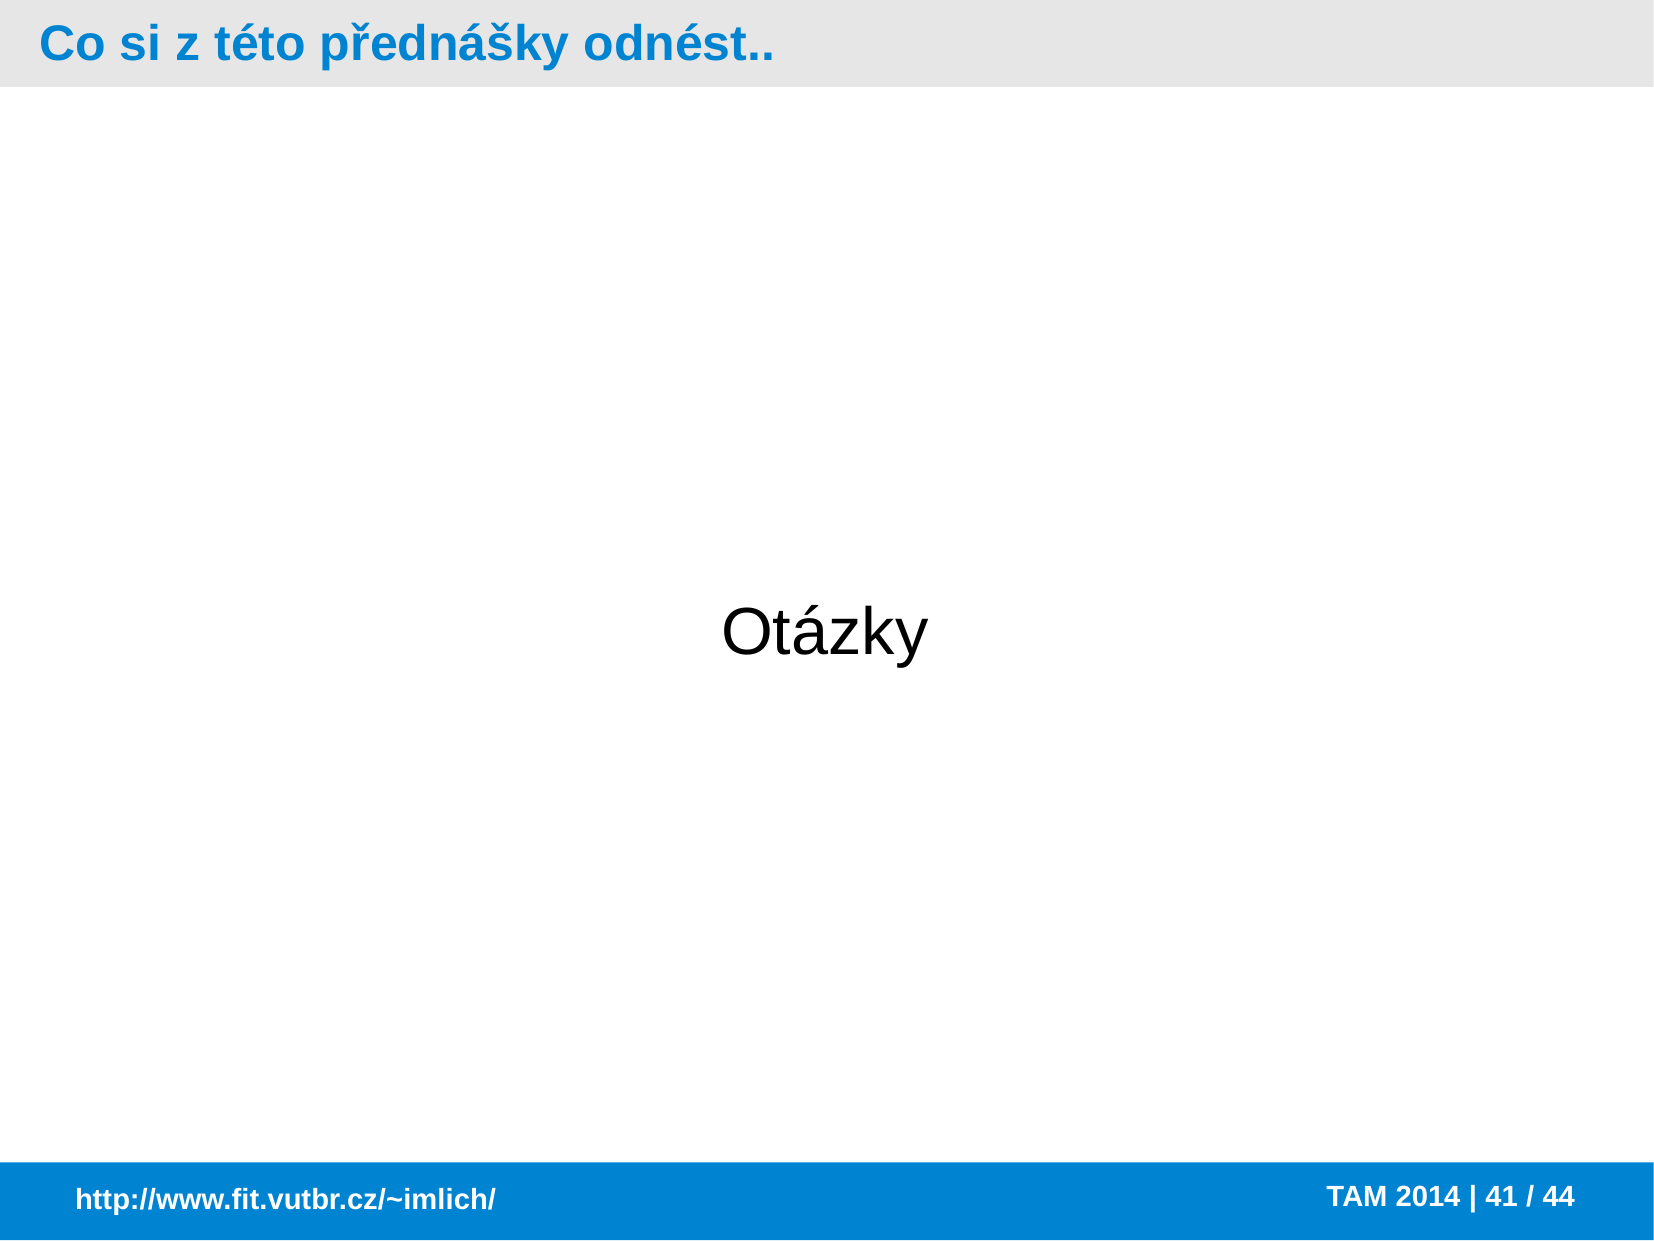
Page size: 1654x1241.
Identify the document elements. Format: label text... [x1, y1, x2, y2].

title Co si z této přednášky odnést.. [39, 5, 1615, 81]
subtitle Otázky [37, 101, 1613, 1163]
